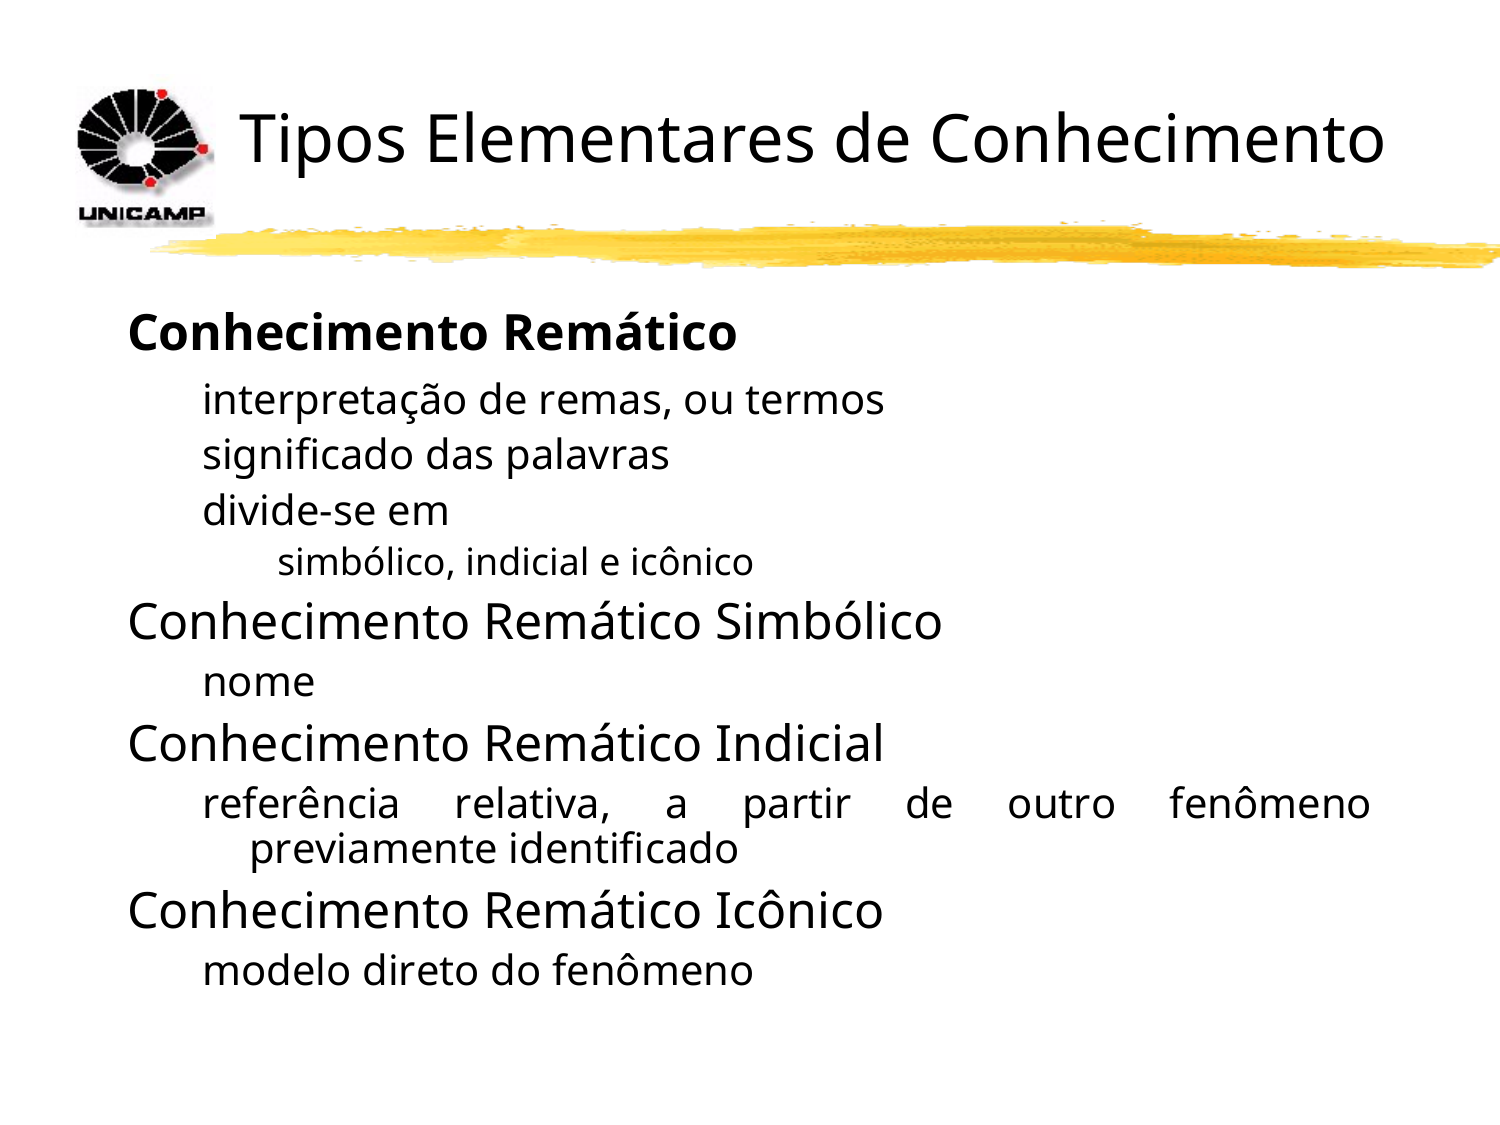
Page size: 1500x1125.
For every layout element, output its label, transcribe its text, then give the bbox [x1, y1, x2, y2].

text_box Conhecimento Remático interpretação de remas, ou termos significado das palavras divide-se em simbólico, indicial e icônico Conhecimento Remático Simbólico nome Conhecimento Remático Indicial referência relativa, a partir de outro fenômeno previamente identificado Conhecimento Remático Icônico modelo direto do fenômeno [112, 299, 1388, 1041]
picture [75, 74, 1500, 279]
text_box Tipos Elementares de Conhecimento [225, 89, 1500, 193]
